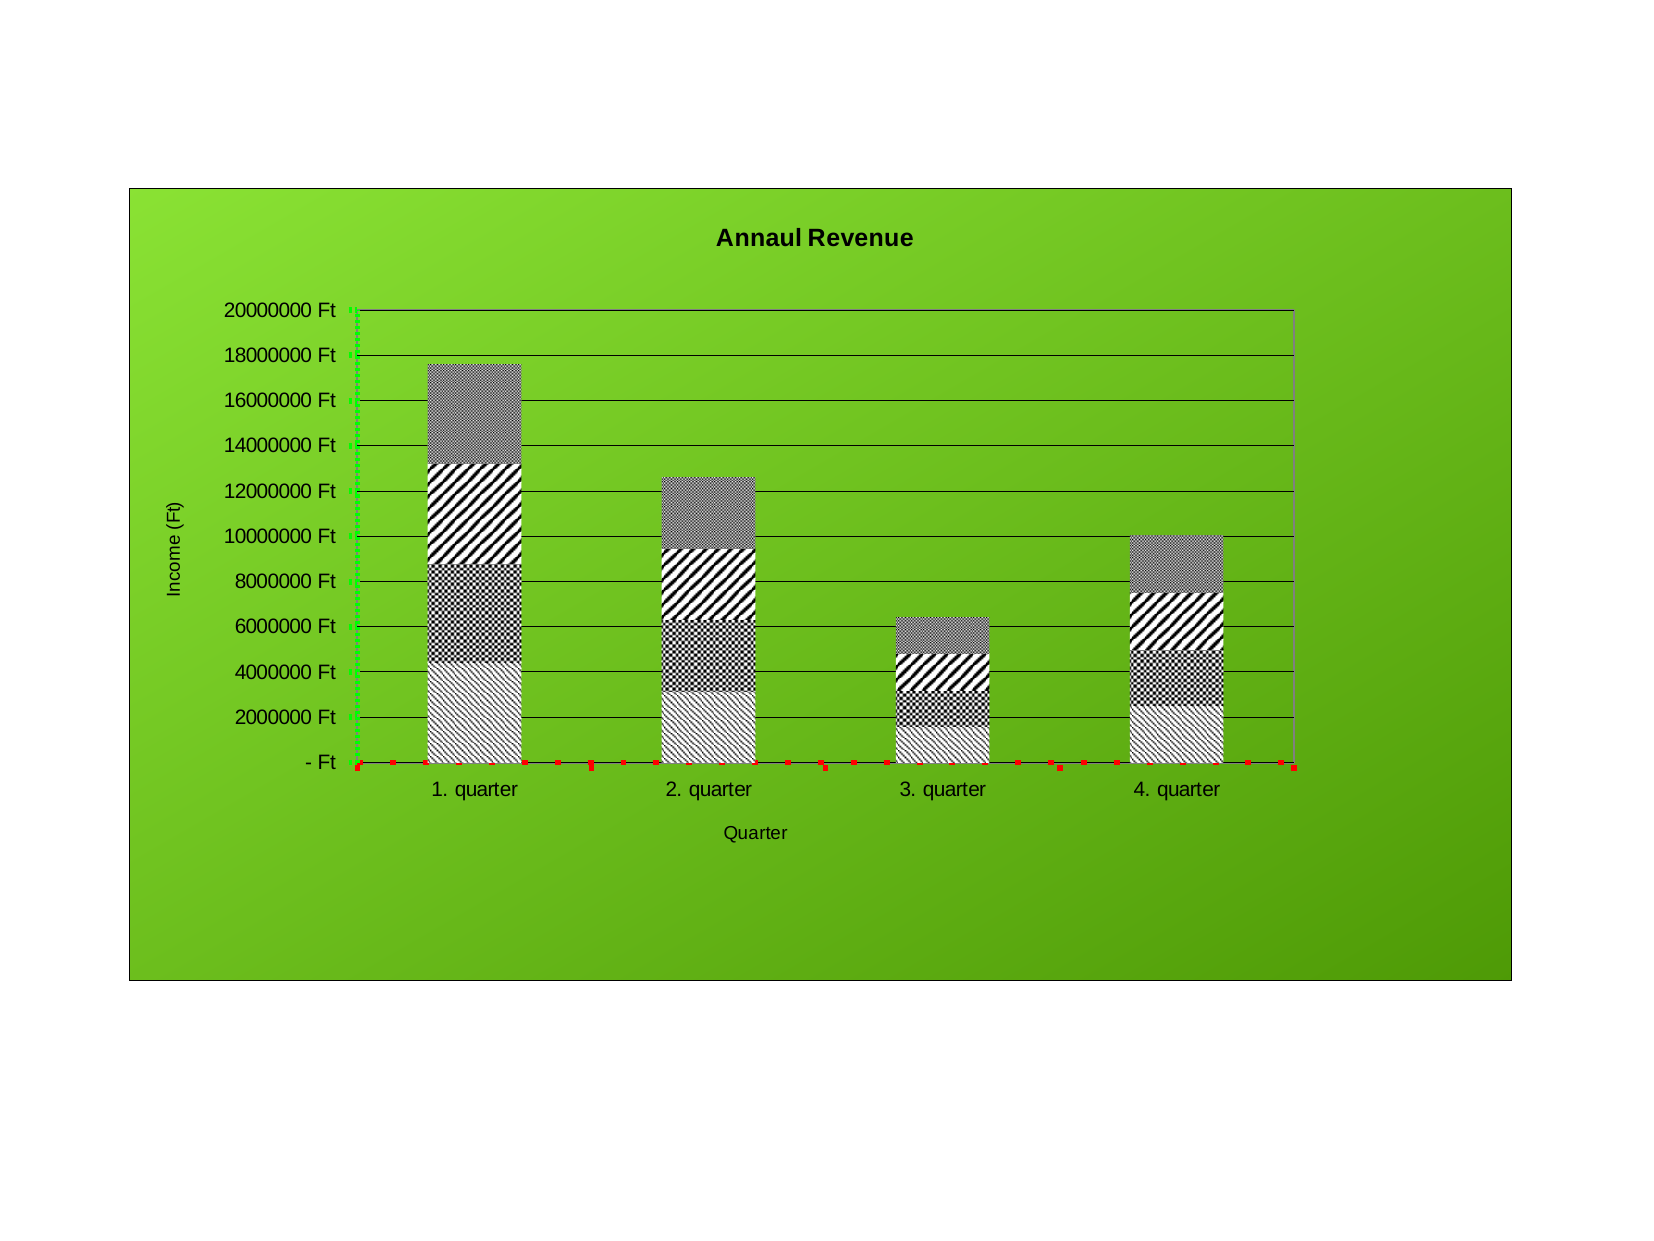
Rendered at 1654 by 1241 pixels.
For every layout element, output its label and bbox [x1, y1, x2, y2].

chart [129, 188, 1512, 981]
